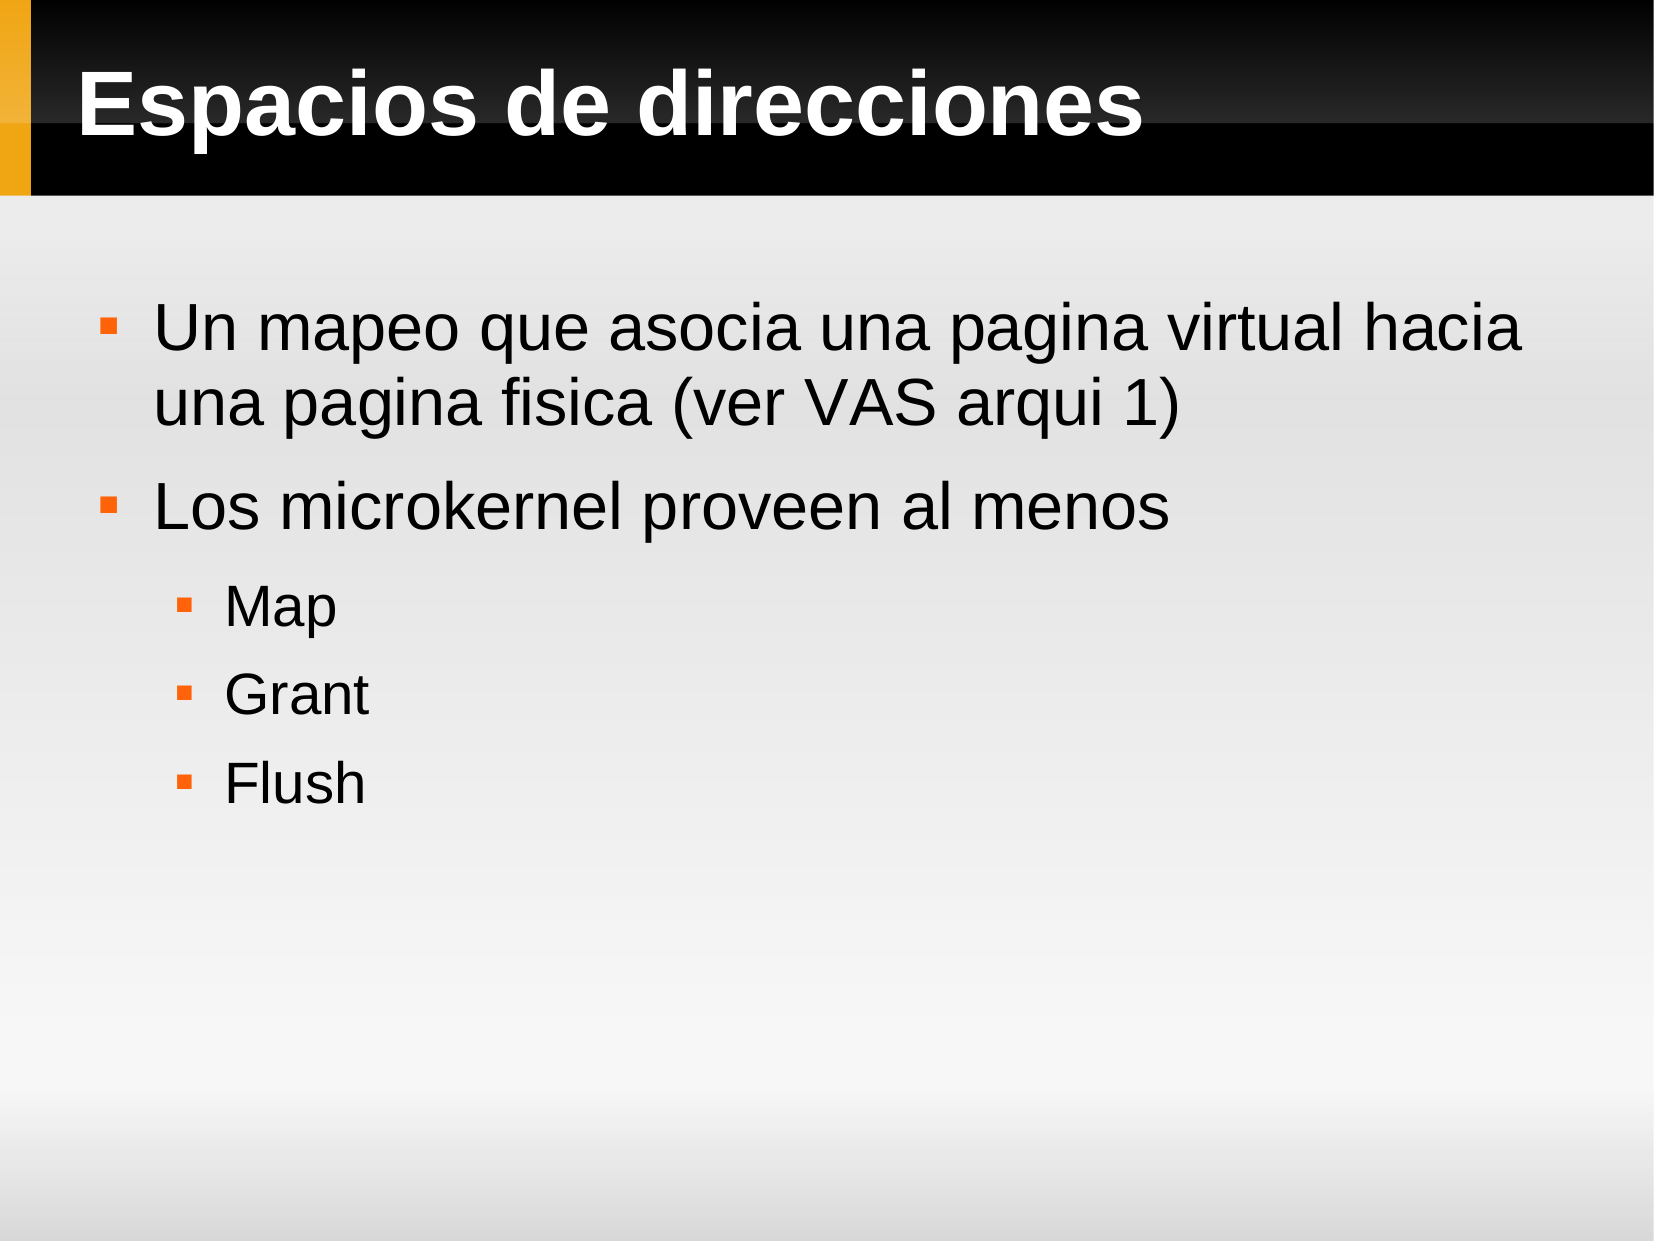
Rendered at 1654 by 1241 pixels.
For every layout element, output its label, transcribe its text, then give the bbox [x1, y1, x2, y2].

picture [0, 0, 1654, 1241]
list Un mapeo que asocia una pagina virtual hacia una pagina fisica (ver VAS arqui 1) Los microkernel proveen al menos Map Grant Flush [82, 290, 1571, 1094]
title Espacios de direcciones [76, 7, 1565, 200]
